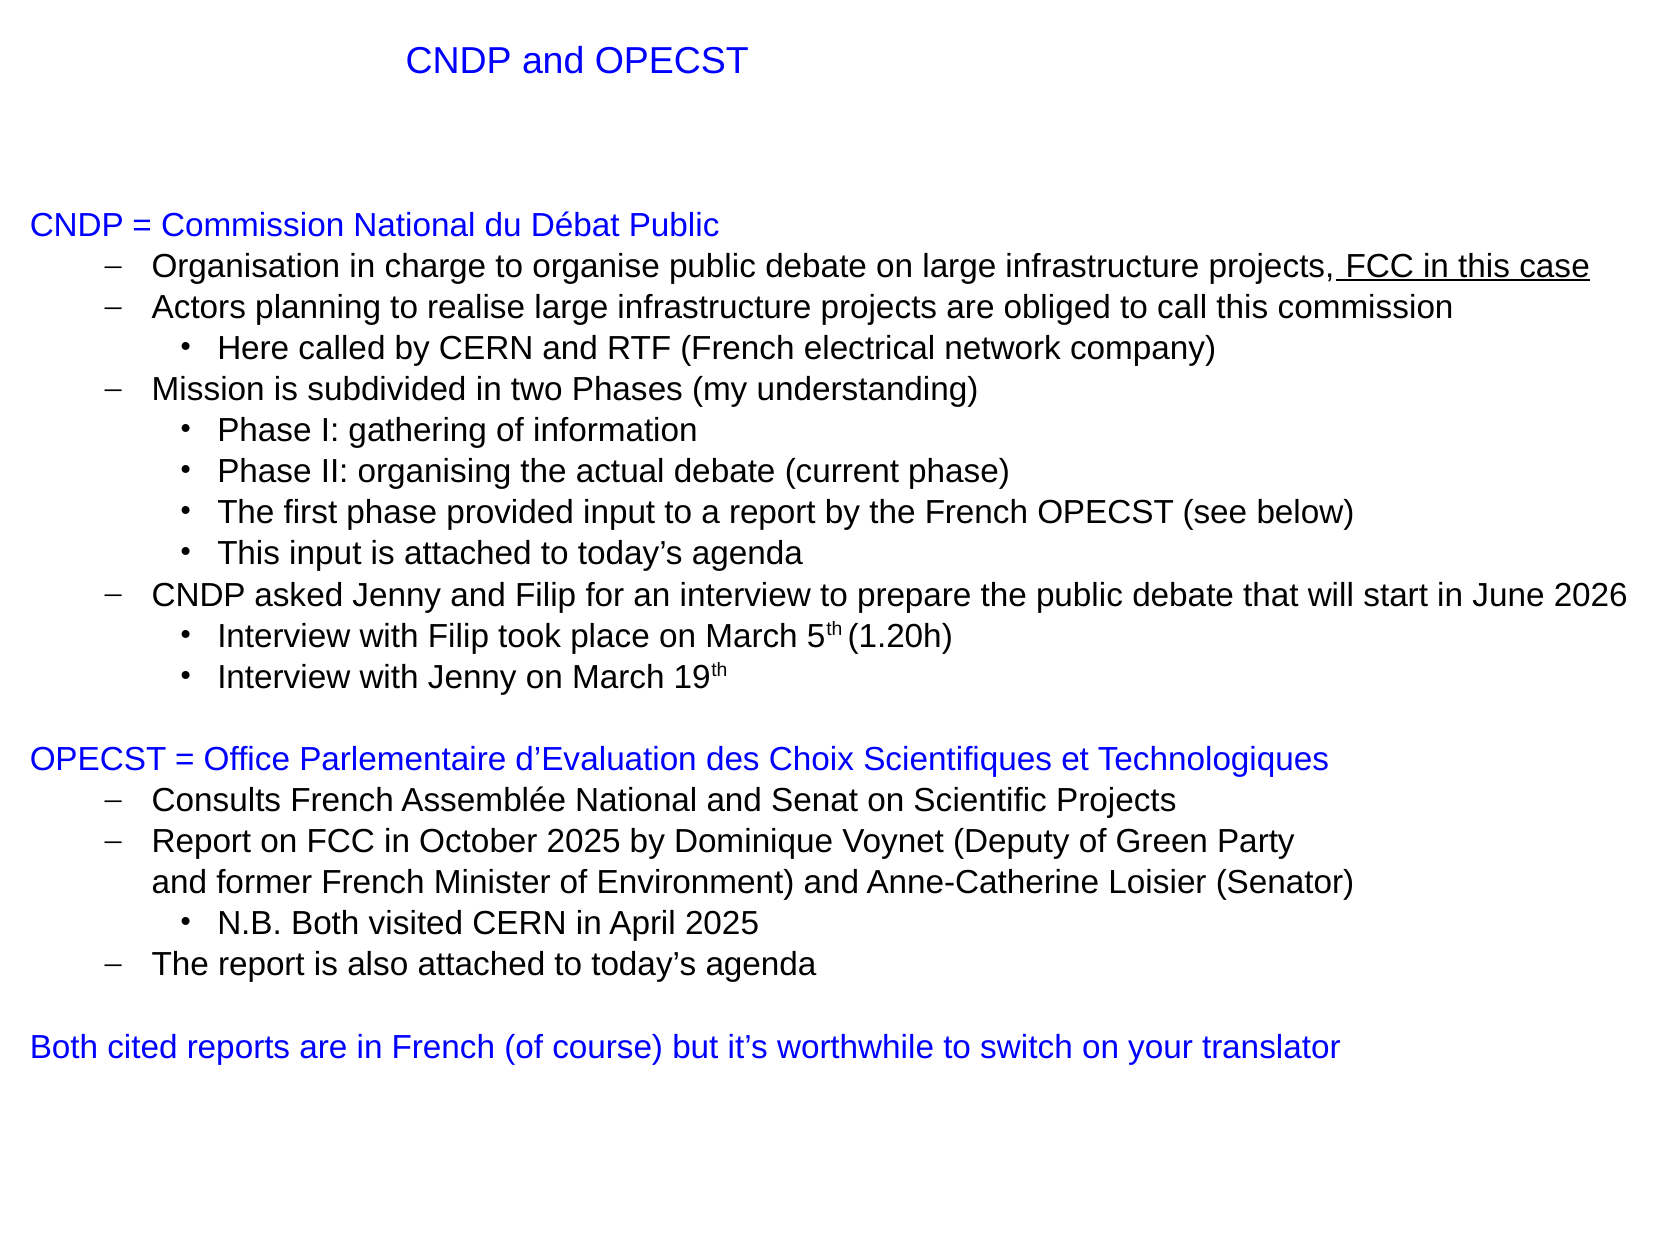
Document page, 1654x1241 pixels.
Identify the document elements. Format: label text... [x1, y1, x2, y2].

text_box CNDP and OPECST [390, 30, 1261, 90]
text_box CNDP = Commission National du Débat Public Organisation in charge to organise public debate on large infrastructure projects, FCC in this case Actors planning to realise large infrastructure projects are obliged to call this commission Here called by CERN and RTF (French electrical network company) Mission is subdivided in two Phases (my understanding) Phase I: gathering of information Phase II: organising the actual debate (current phase) The first phase provided input to a report by the French OPECST (see below) This input is attached to today’s agenda CNDP asked Jenny and Filip for an interview to prepare the public debate that will start in June 2026 Interview with Filip took place on March 5th (1.20h) Interview with Jenny on March 19th OPECST = Office Parlementaire d’Evaluation des Choix Scientifiques et Technologiques Consults French Assemblée National and Senat on Scientific Projects Report on FCC in October 2025 by Dominique Voynet (Deputy of Green Party and former French Minister of Environment) and Anne-Catherine Loisier (Senator) N.B. Both visited CERN in April 2025 The report is also attached to today’s agenda Both cited reports are in French (of course) but it’s worthwhile to switch on your translator [15, 90, 1654, 1163]
